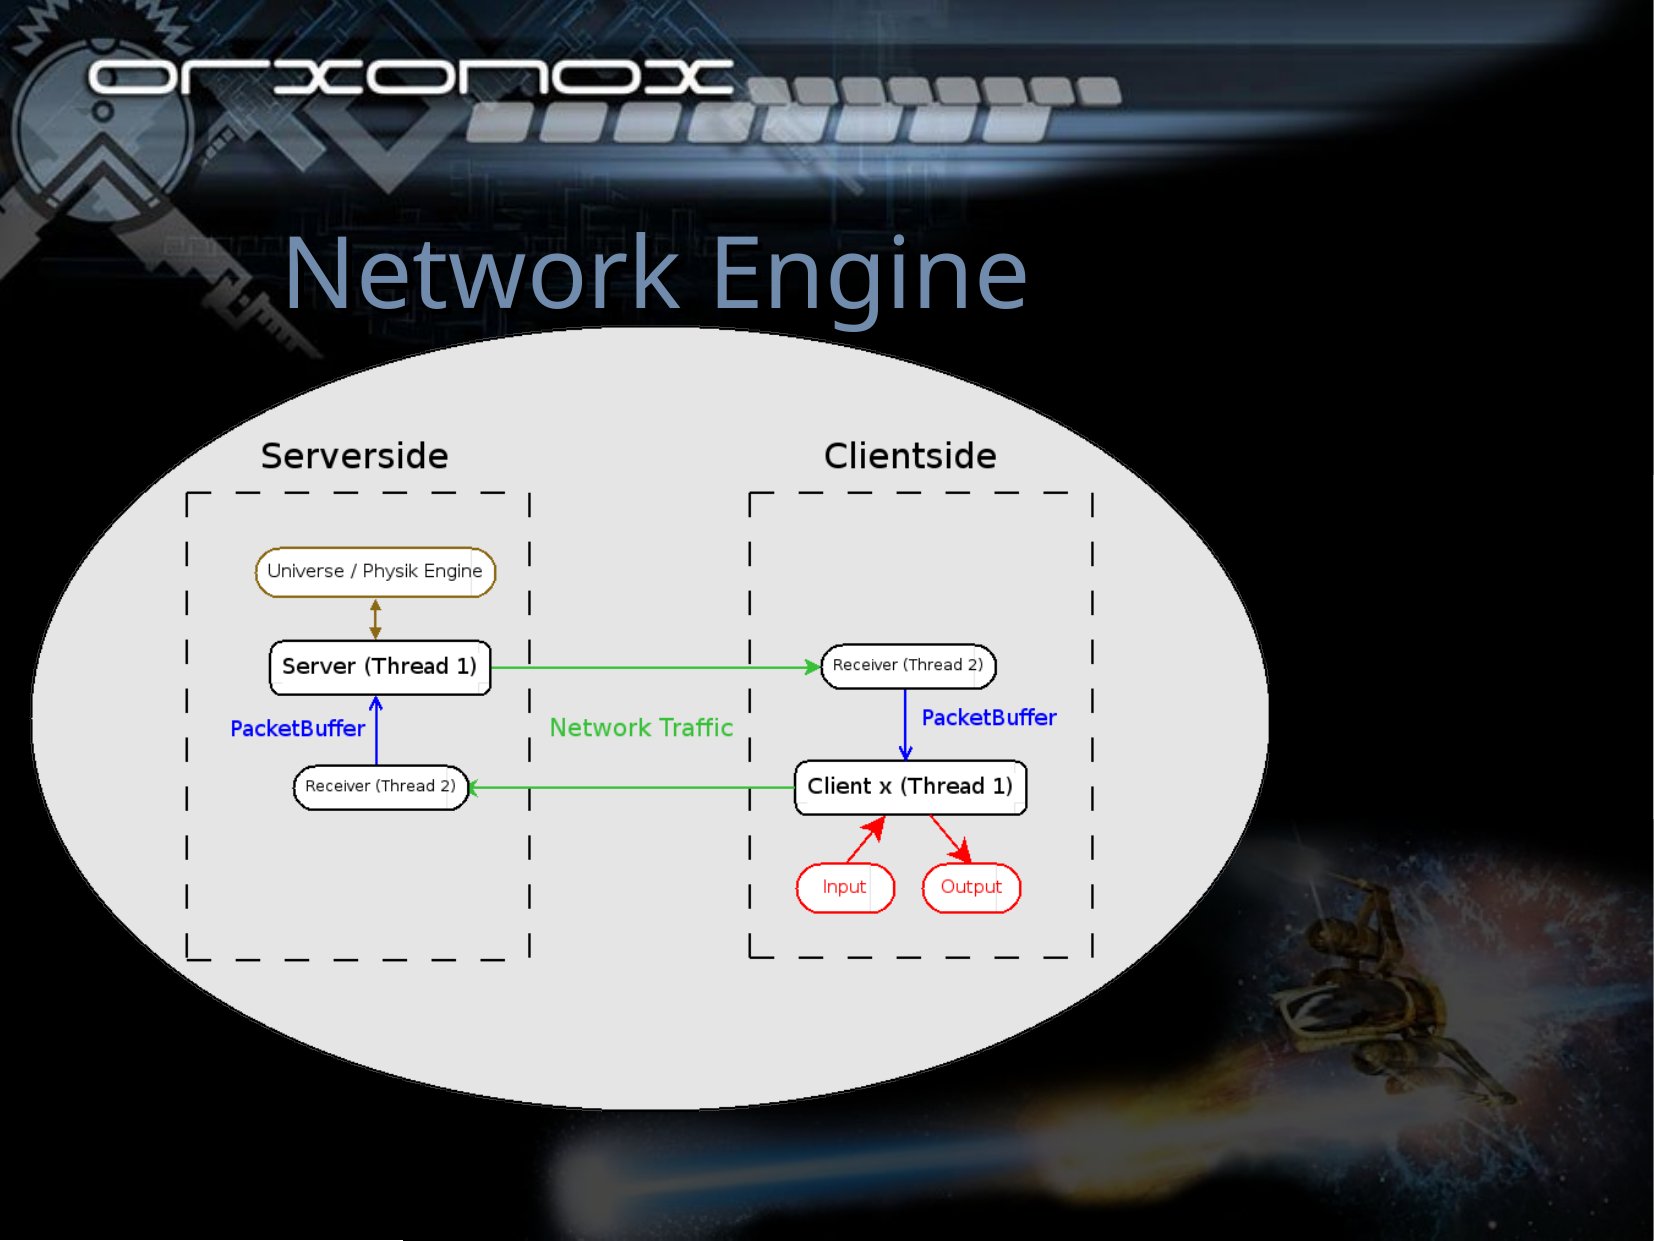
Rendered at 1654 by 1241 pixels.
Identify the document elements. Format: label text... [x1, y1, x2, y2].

picture [0, 0, 1654, 1241]
text_box Network Engine [265, 194, 1241, 322]
